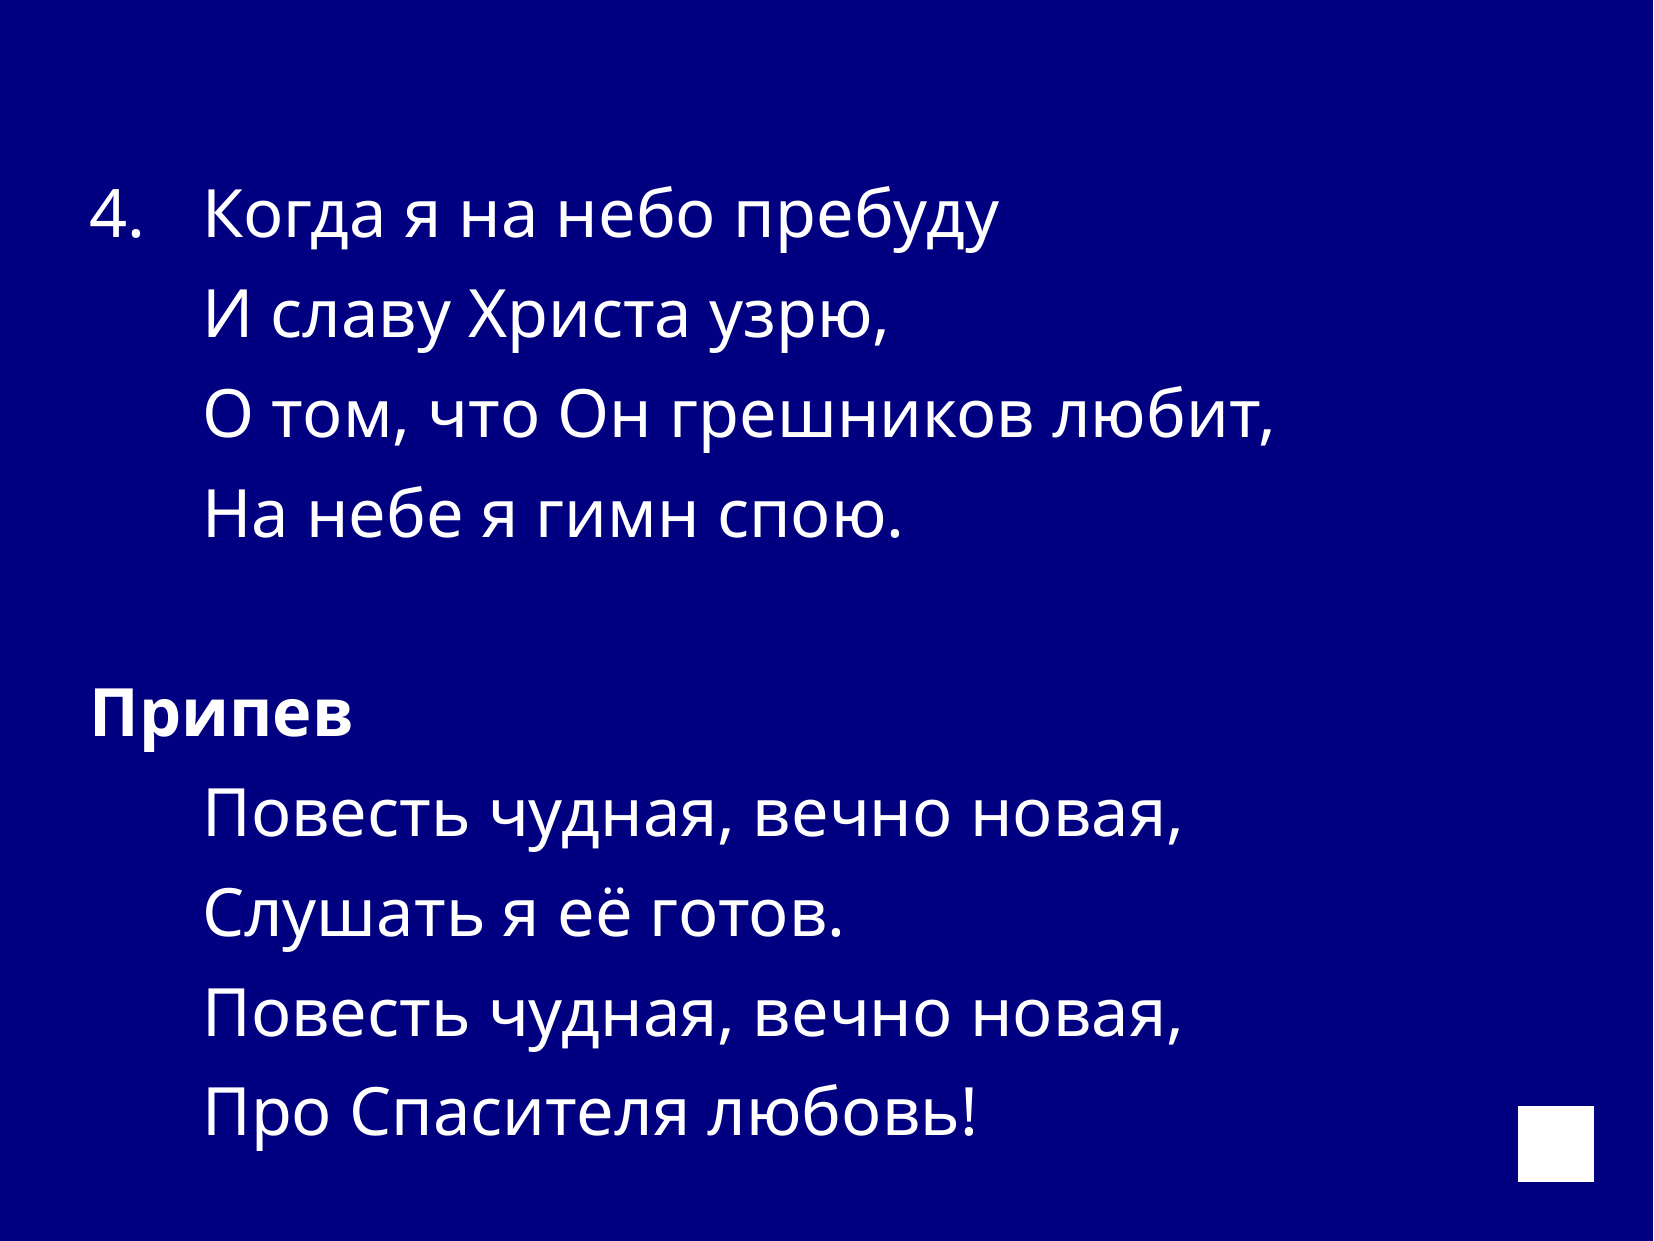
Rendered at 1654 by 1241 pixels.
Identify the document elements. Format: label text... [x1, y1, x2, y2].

text_box 4. Когда я на небо пребуду И славу Христа узрю, О том, что Он грешников любит, На небе я гимн спою. Припев Повесть чудная, вечно новая, Слушать я её готов. Повесть чудная, вечно новая, Про Спасителя любовь! [75, 150, 1576, 1163]
text_box [1518, 1106, 1594, 1182]
